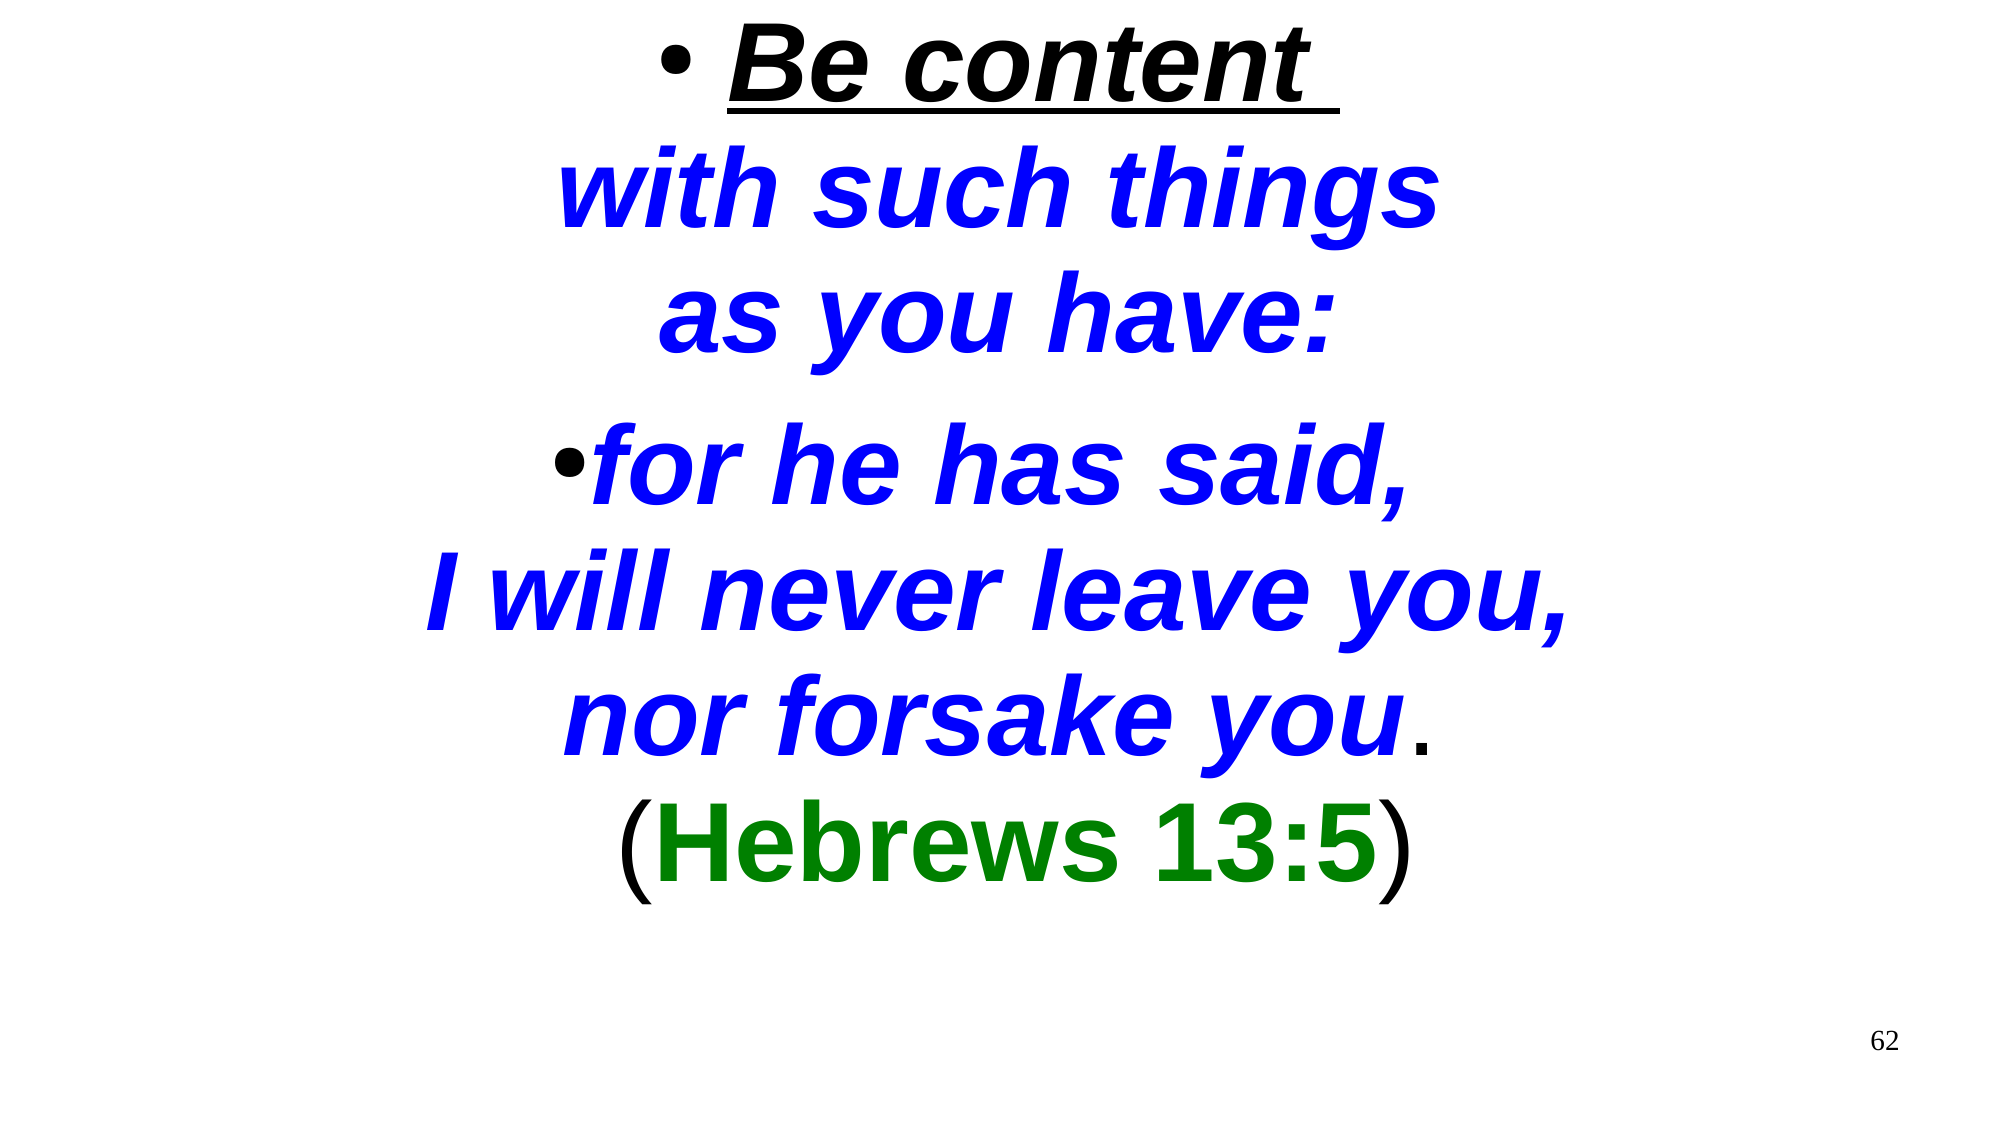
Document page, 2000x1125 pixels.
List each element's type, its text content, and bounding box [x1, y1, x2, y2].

list Be content with such things as you have: for he has said, I will never leave you, nor forsake you. (Hebrews 13:5) [0, 0, 1996, 1123]
